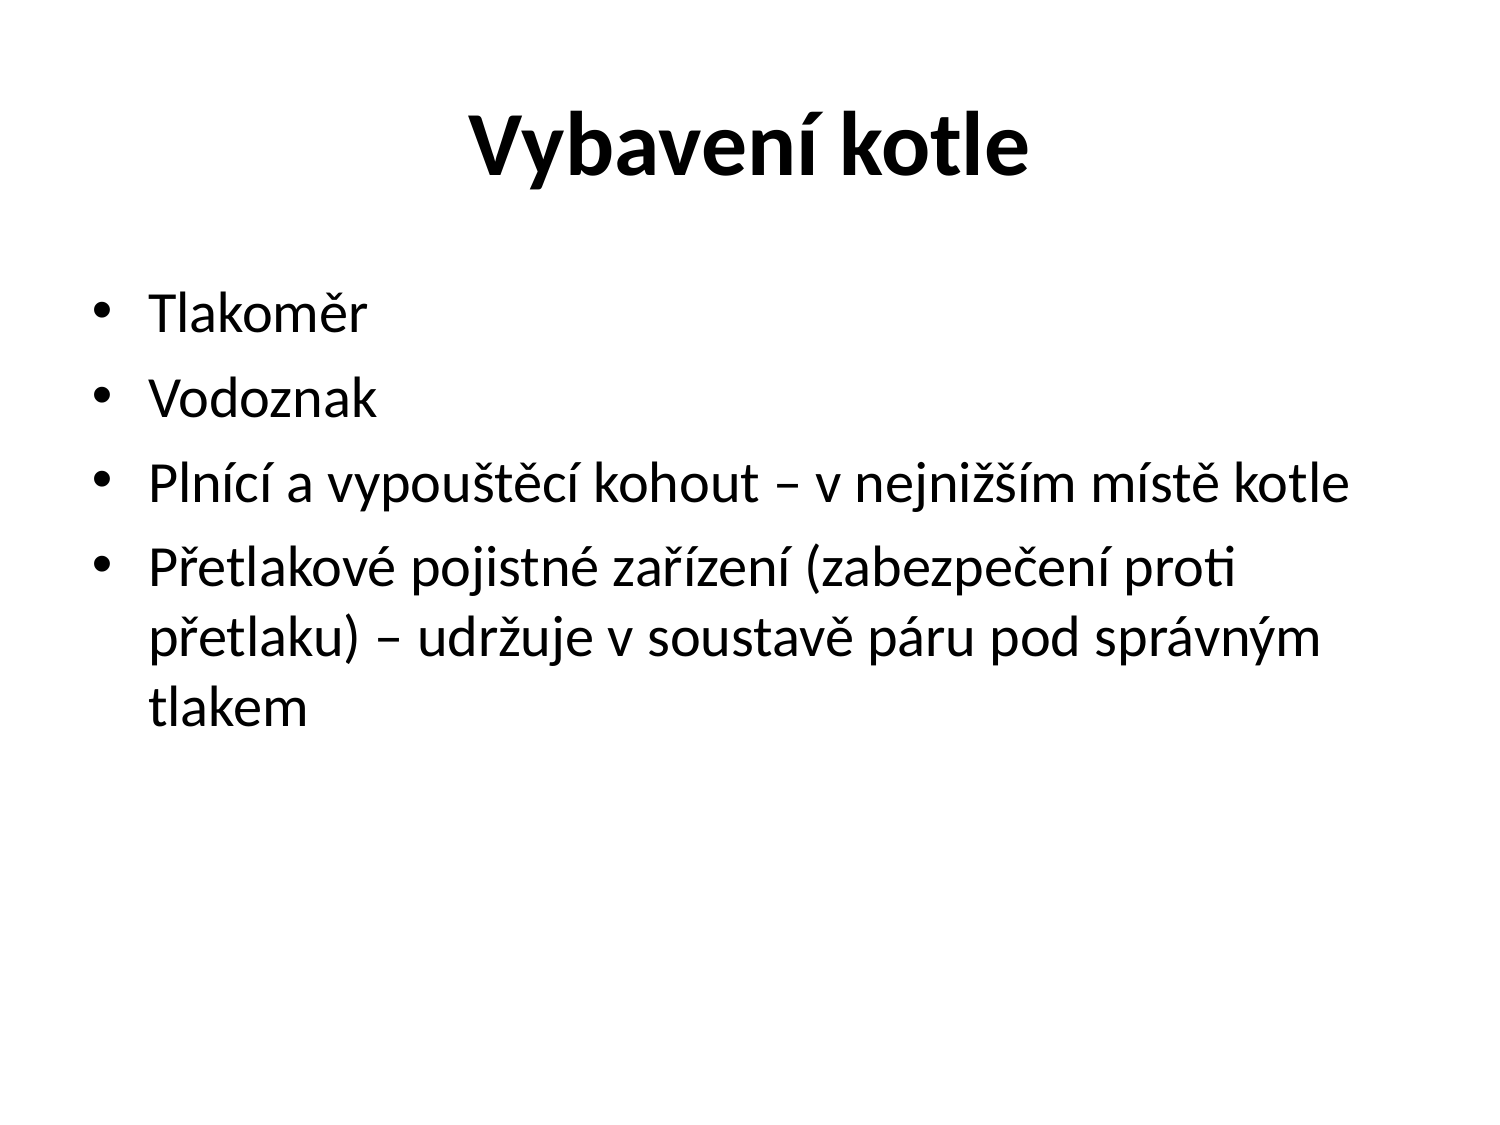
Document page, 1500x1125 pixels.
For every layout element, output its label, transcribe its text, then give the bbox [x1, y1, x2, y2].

title Vybavení kotle [75, 45, 1426, 233]
list Tlakoměr Vodoznak Plnící a vypouštěcí kohout – v nejnižším místě kotle Přetlakové pojistné zařízení (zabezpečení proti přetlaku) – udržuje v soustavě páru pod správným tlakem [76, 267, 1427, 1125]
